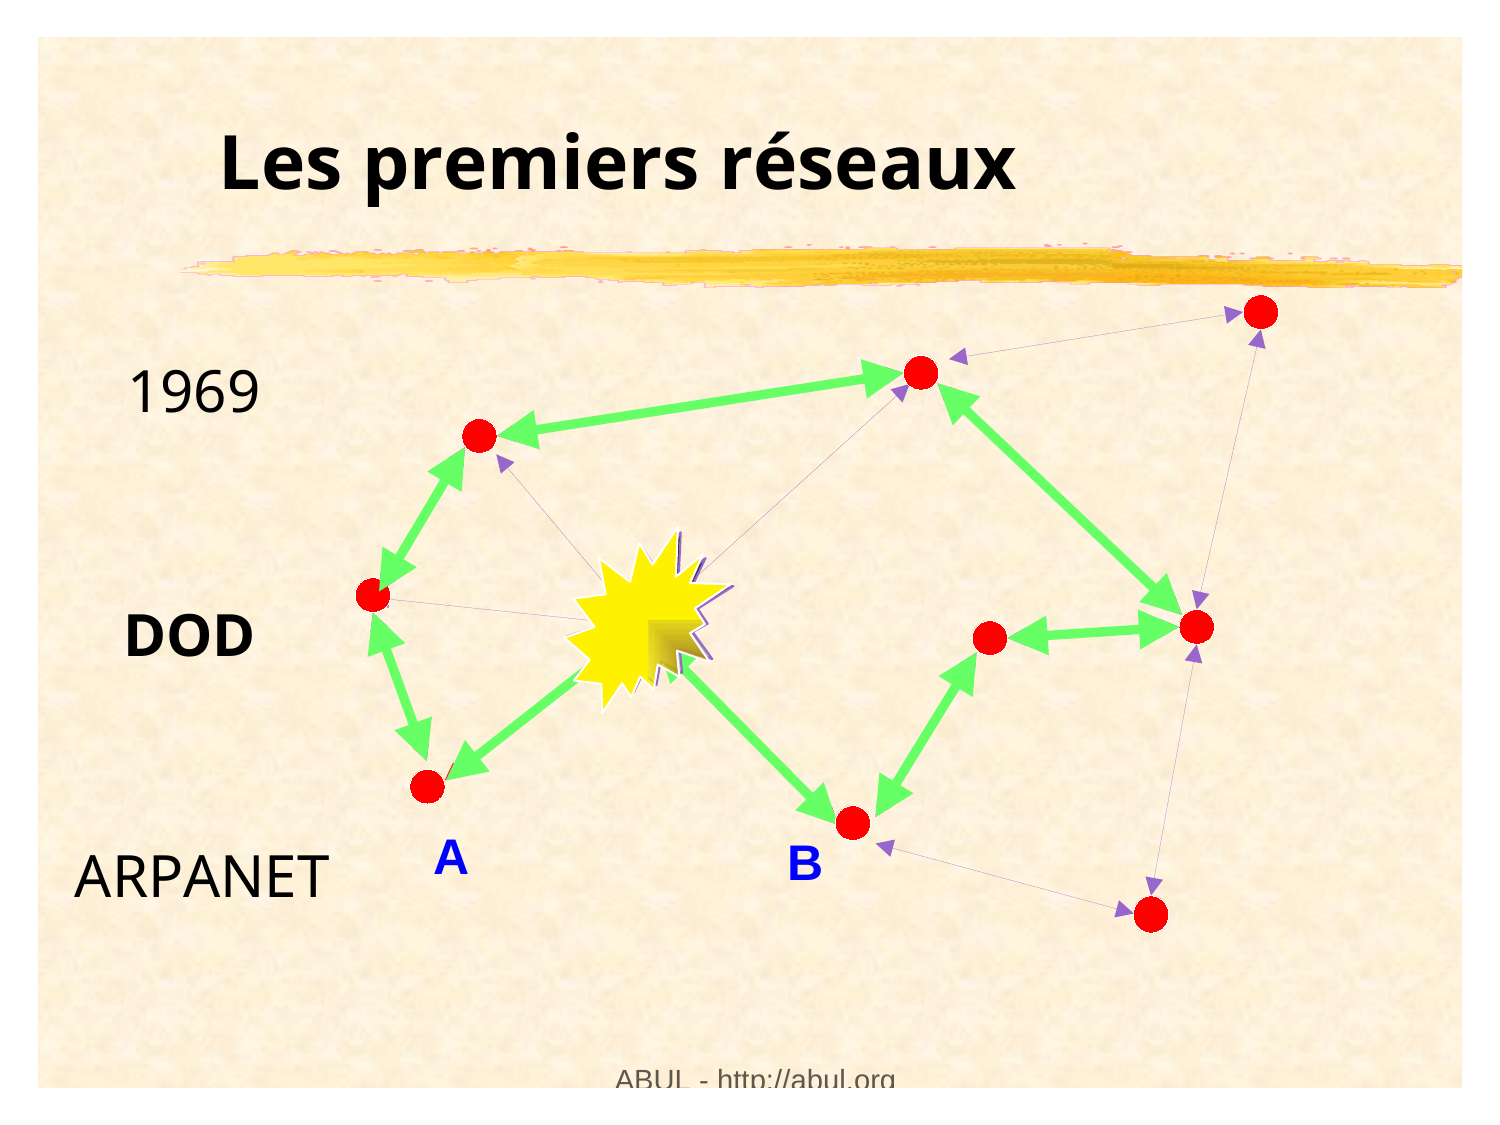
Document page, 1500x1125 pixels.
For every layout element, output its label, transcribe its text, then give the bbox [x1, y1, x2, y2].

picture [811, 1076, 818, 1088]
text_box B [775, 835, 836, 900]
text_box DOD [97, 586, 323, 673]
text_box [903, 355, 939, 391]
text_box [972, 620, 1008, 656]
text_box [355, 577, 391, 613]
text_box A [421, 829, 481, 895]
text_box [1133, 895, 1169, 934]
text_box [409, 769, 446, 805]
picture [37, 37, 1463, 1088]
text_box [1243, 294, 1279, 330]
picture [794, 1082, 801, 1088]
text_box [564, 526, 734, 714]
text_box [461, 418, 498, 454]
picture [722, 1076, 729, 1088]
text_box ARPANET [48, 827, 369, 914]
picture [883, 1076, 891, 1088]
picture [618, 1084, 630, 1088]
text_box [835, 805, 871, 841]
picture [754, 1076, 761, 1088]
title Les premiers réseaux [203, 72, 1427, 248]
text_box [1179, 609, 1215, 645]
picture [858, 1076, 866, 1088]
picture [620, 1073, 627, 1082]
picture [639, 1072, 648, 1078]
text_box 1969 [100, 342, 294, 429]
picture [639, 1081, 649, 1088]
picture [738, 1076, 743, 1088]
